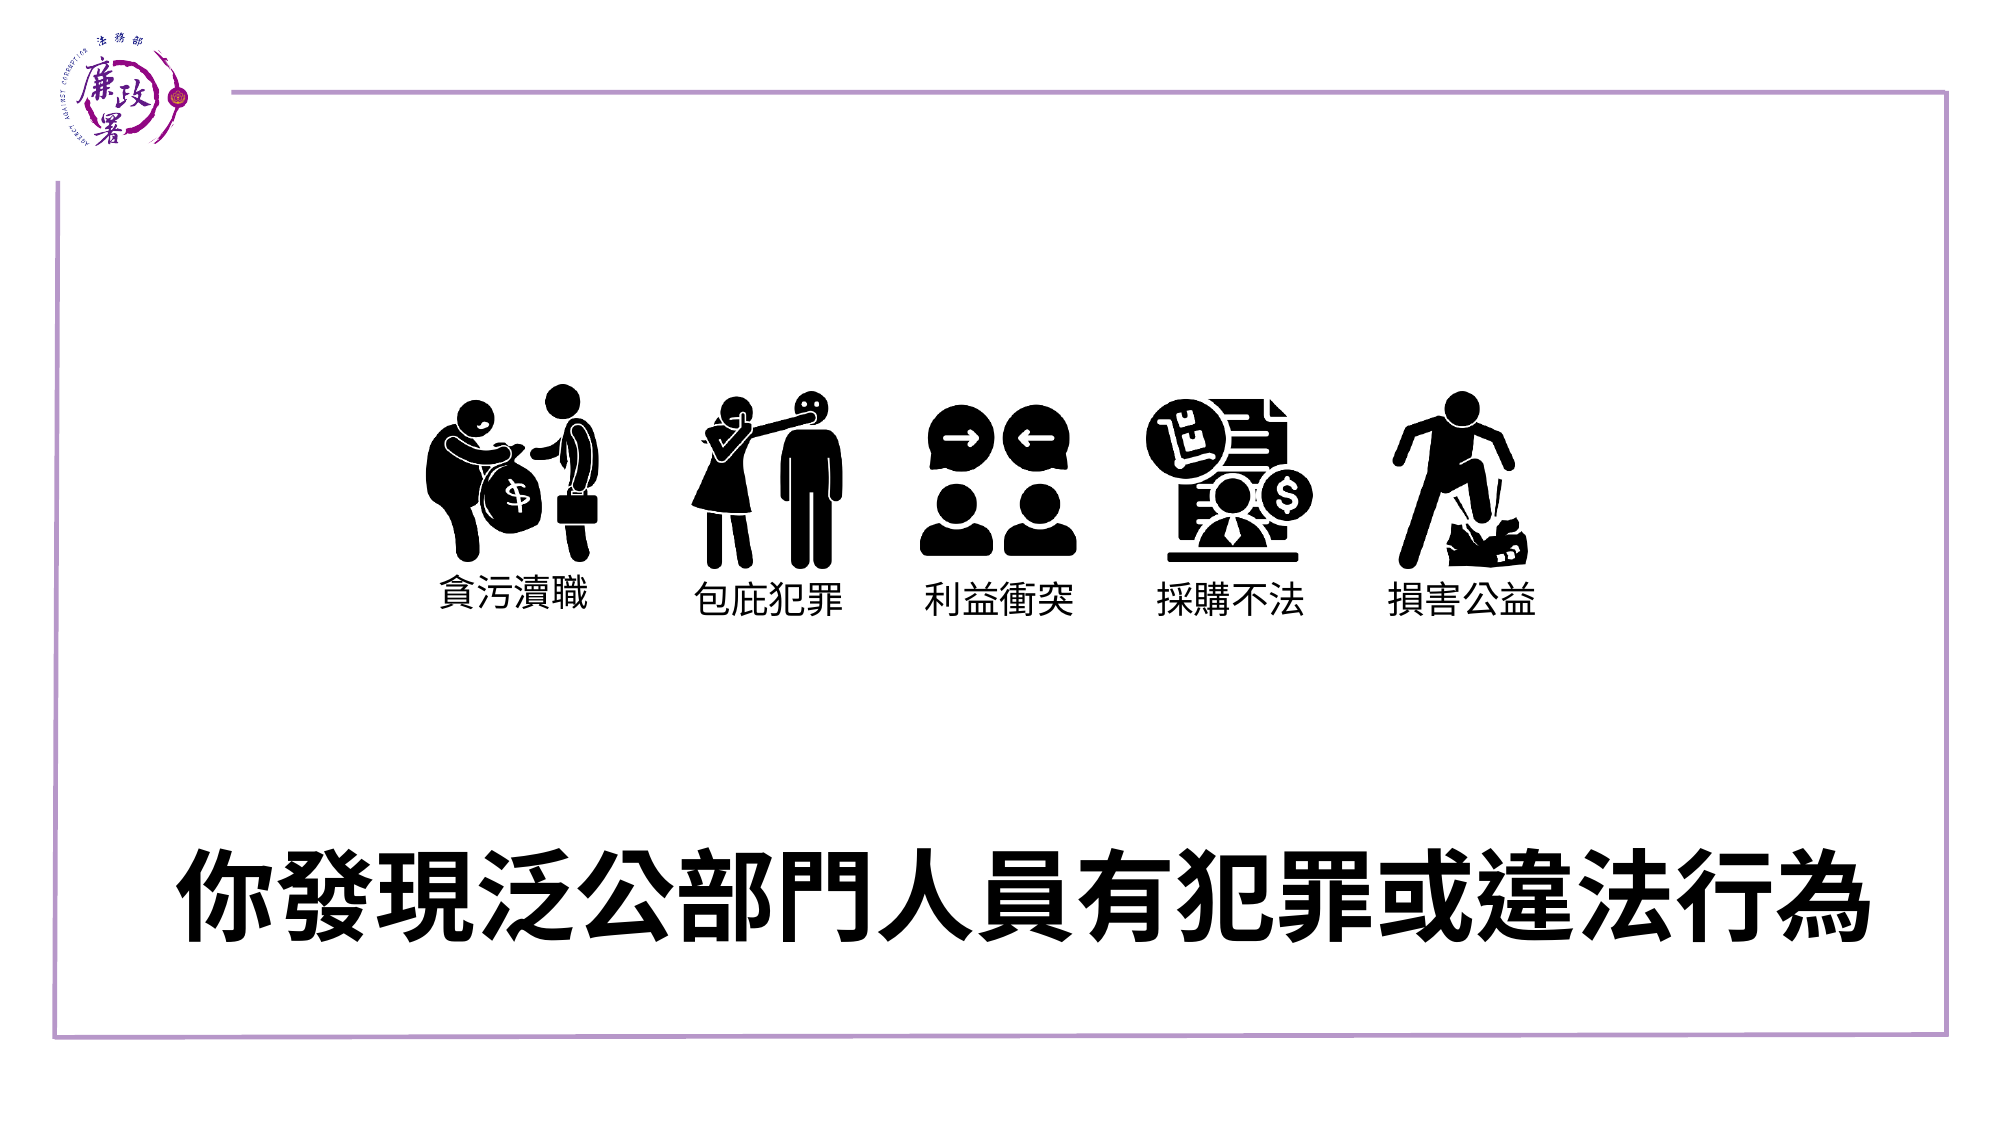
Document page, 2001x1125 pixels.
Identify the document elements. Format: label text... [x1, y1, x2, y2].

picture [677, 391, 856, 569]
picture [1371, 391, 1549, 569]
text_box 利益衝突 [910, 568, 1090, 629]
text_box 採購不法 [1141, 568, 1322, 629]
picture [909, 391, 1087, 569]
picture [60, 32, 188, 146]
text_box 損害公益 [1372, 568, 1553, 629]
picture [1140, 391, 1318, 569]
picture [423, 384, 601, 562]
text_box 貪污瀆職 [424, 561, 604, 622]
text_box 包庇犯罪 [678, 568, 859, 629]
text_box 你發現泛公部門人員有犯罪或違法行為 [160, 826, 1891, 962]
